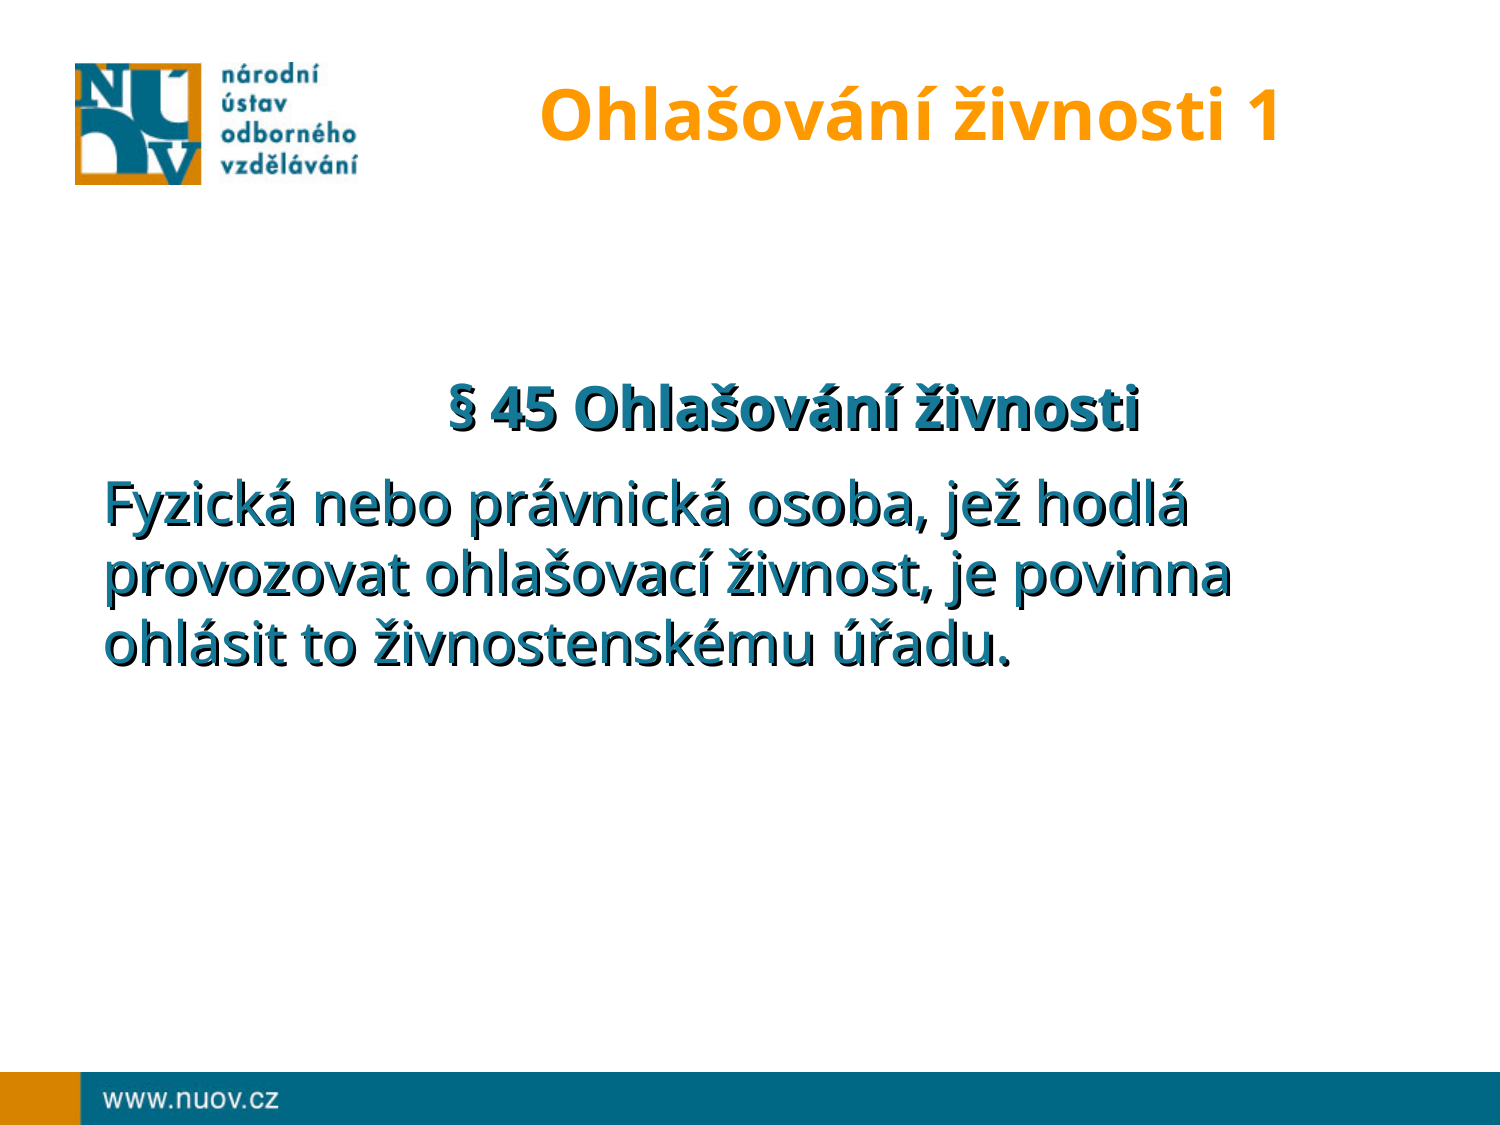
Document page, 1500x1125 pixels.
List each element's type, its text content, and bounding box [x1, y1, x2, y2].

text_box § 45 Ohlašování živnosti Fyzická nebo právnická osoba, jež hodlá provozovat ohlašovací živnost, je povinna ohlásit to živnostenskému úřadu. [87, 362, 1500, 683]
title Ohlašování živnosti 1 [399, 37, 1425, 188]
text_box [0, 1072, 1500, 1125]
text_box [75, 62, 358, 185]
